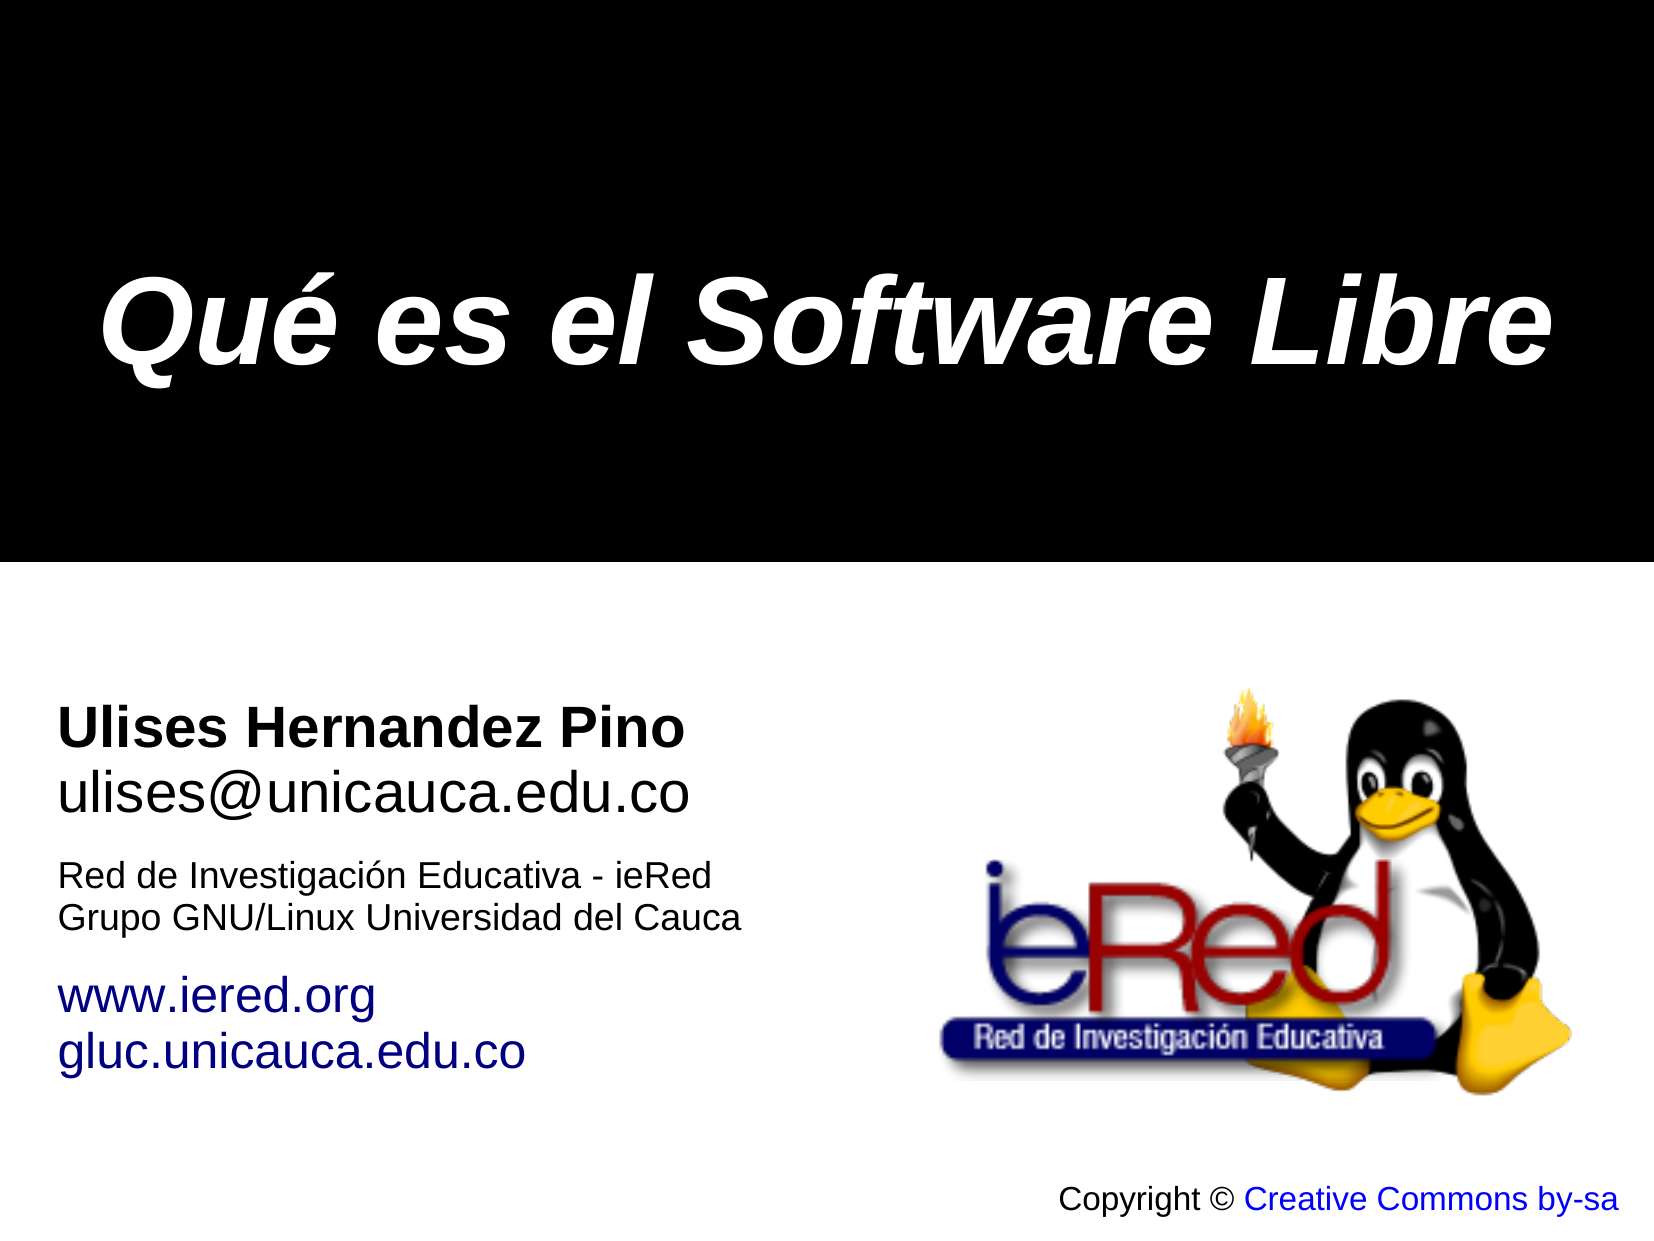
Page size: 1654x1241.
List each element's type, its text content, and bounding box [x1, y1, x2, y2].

text_box Ulises Hernandez Pino ulises@unicauca.edu.co Red de Investigación Educativa - ieRed Grupo GNU/Linux Universidad del Cauca www.iered.org gluc.unicauca.edu.co [57, 694, 742, 1080]
text_box Qué es el Software Libre [97, 251, 1557, 391]
text_box Copyright © Creative Commons by-sa [1058, 1180, 1620, 1219]
picture [938, 680, 1581, 1100]
text_box [0, 0, 1654, 562]
